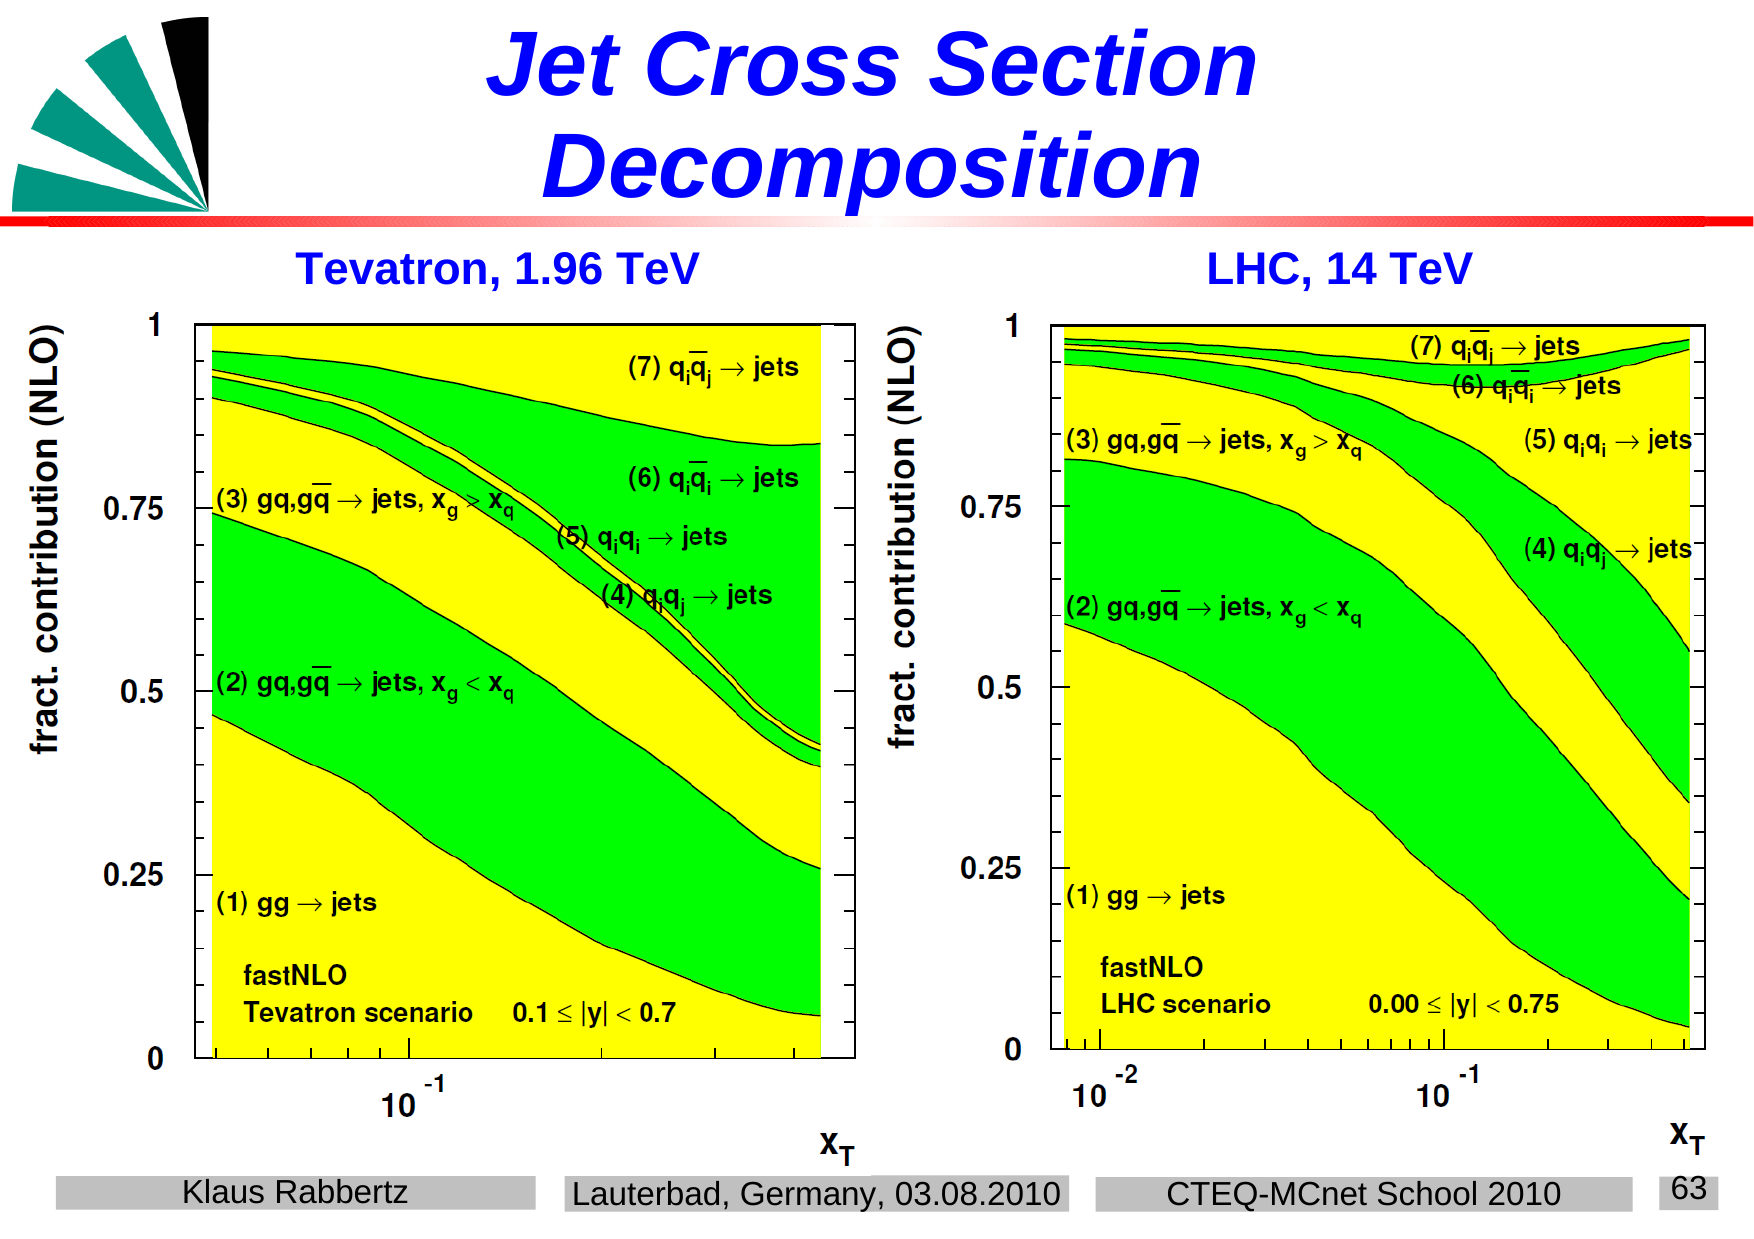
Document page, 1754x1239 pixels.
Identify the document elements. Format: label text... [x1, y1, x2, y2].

text_box Tevatron, 1.96 TeV [283, 236, 713, 301]
picture [19, 310, 871, 1176]
picture [879, 310, 1713, 1172]
text_box LHC, 14 TeV [1194, 236, 1486, 301]
title Jet Cross Section Decomposition [220, 11, 1525, 218]
picture [12, 17, 209, 214]
